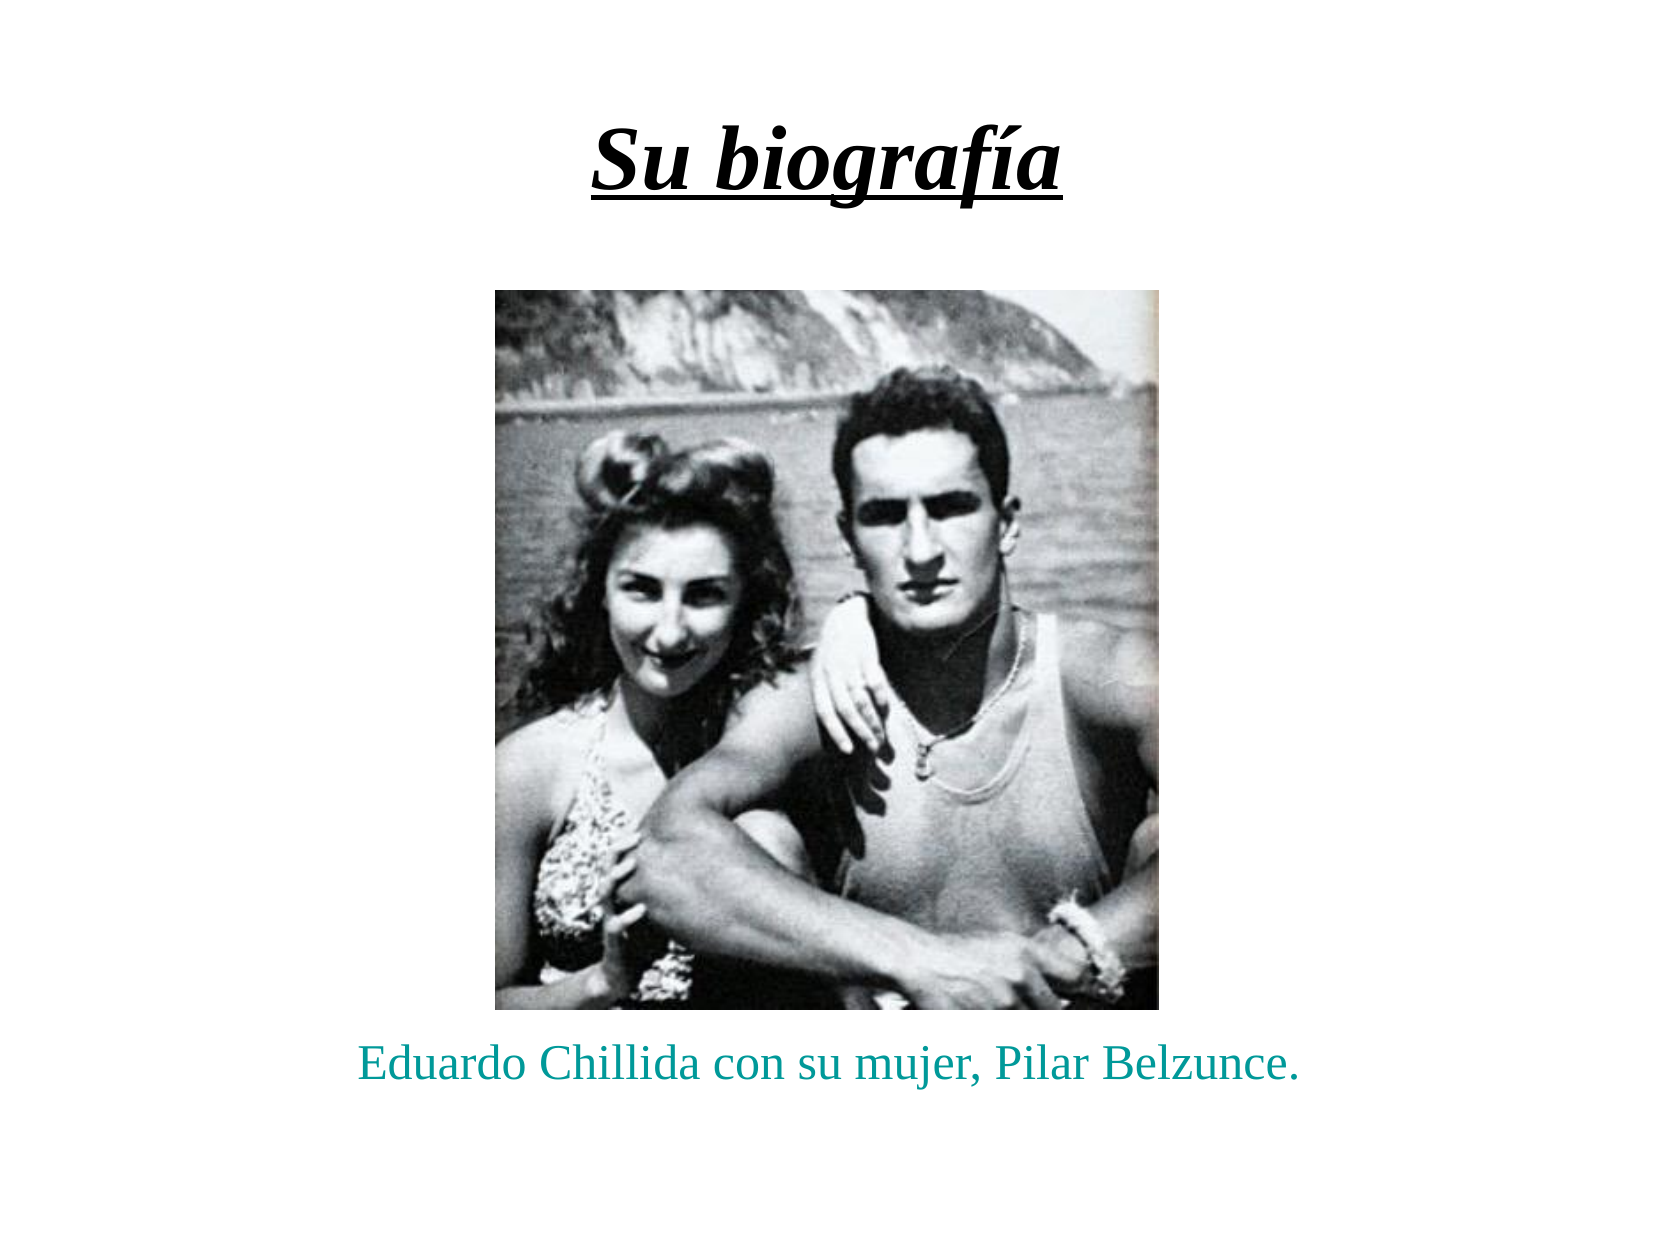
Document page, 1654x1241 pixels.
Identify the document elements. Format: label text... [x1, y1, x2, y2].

title Su biografía [82, 49, 1571, 257]
picture [495, 290, 1159, 1010]
text_box Eduardo Chillida con su mujer, Pilar Belzunce. [342, 1027, 1316, 1099]
